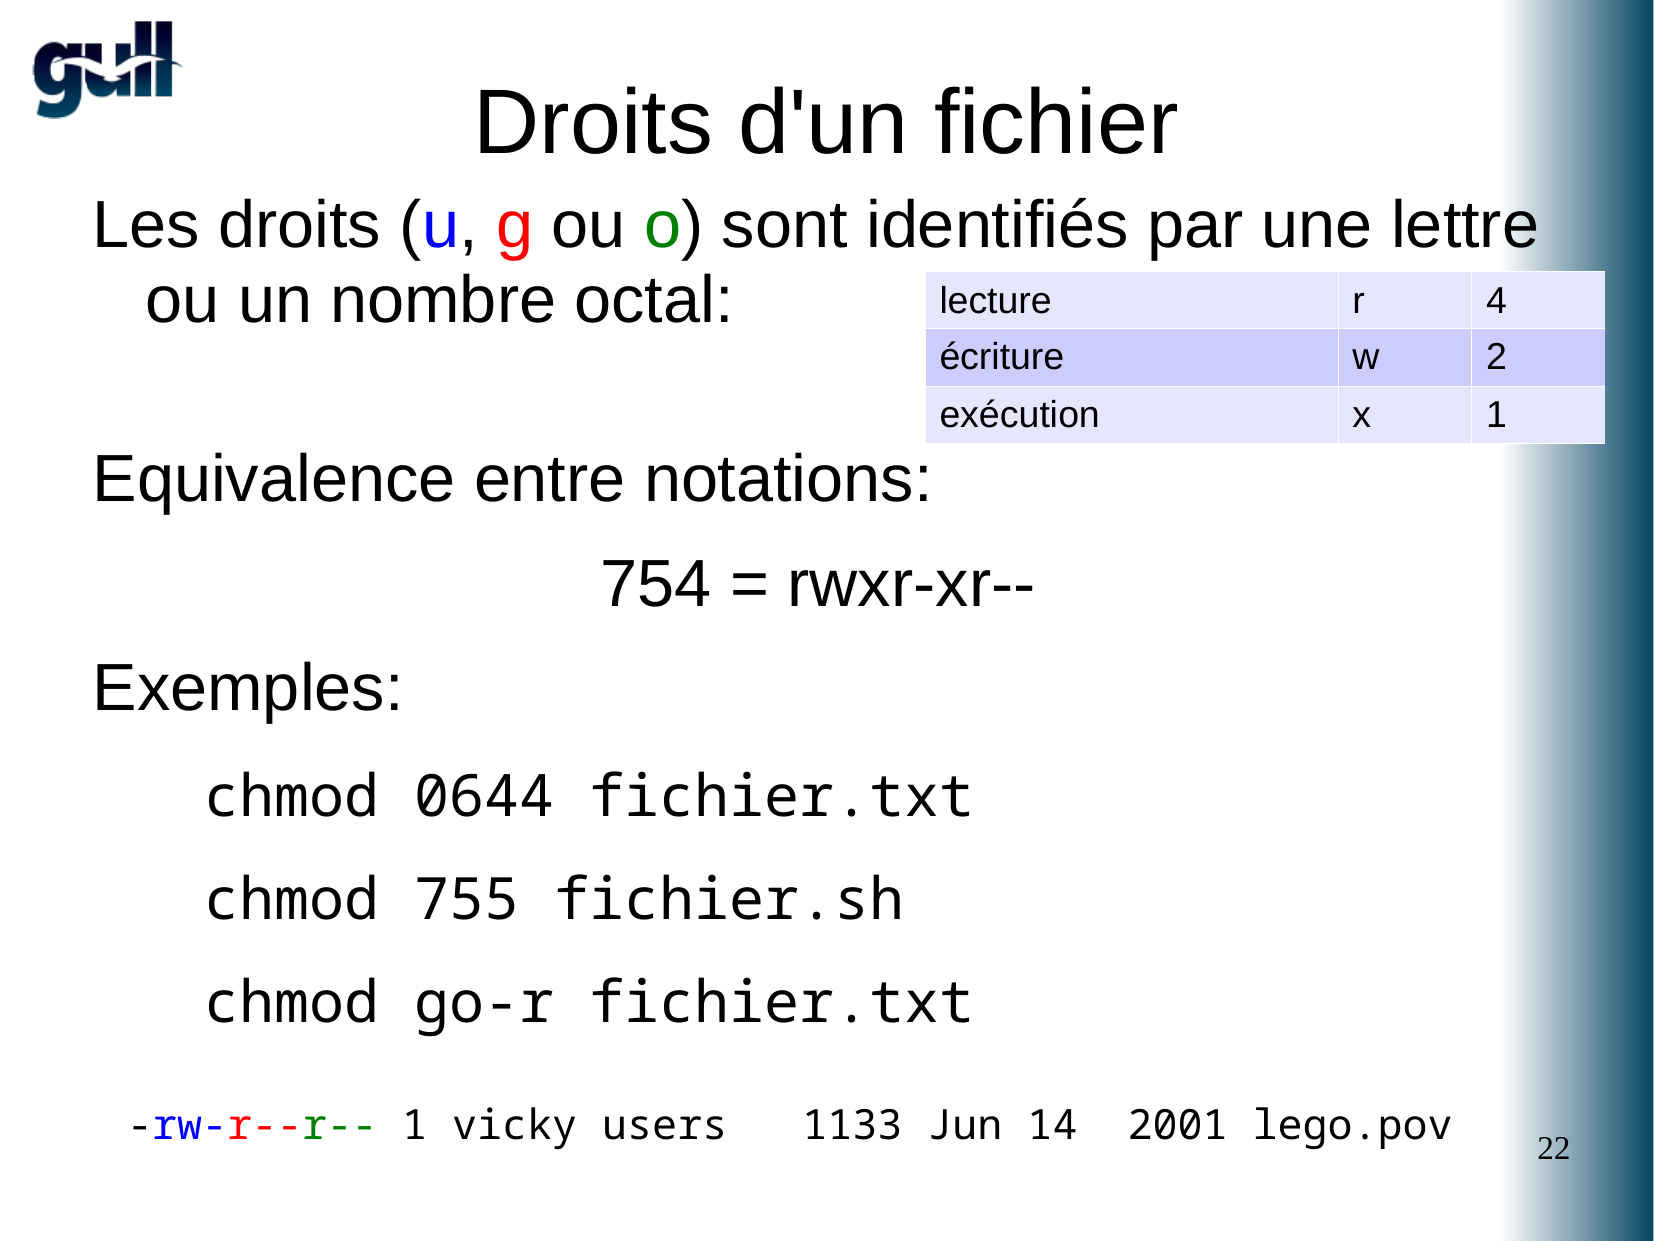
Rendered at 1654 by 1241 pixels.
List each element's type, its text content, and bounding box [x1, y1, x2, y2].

list Les droits (u, g ou o) sont identifiés par une lettre ou un nombre octal: Equivalence entre notations: 754 = rwxr-xr-- Exemples: chmod 0644 fichier.txt chmod 755 fichier.sh chmod go-r fichier.txt [74, 187, 1564, 998]
text_box -rw-r--r-- 1 vicky users 1133 Jun 14 2001 lego.pov [112, 1087, 1500, 1153]
title Droits d'un fichier [82, 56, 1571, 188]
picture [924, 0, 1650, 1241]
picture [0, 0, 219, 155]
